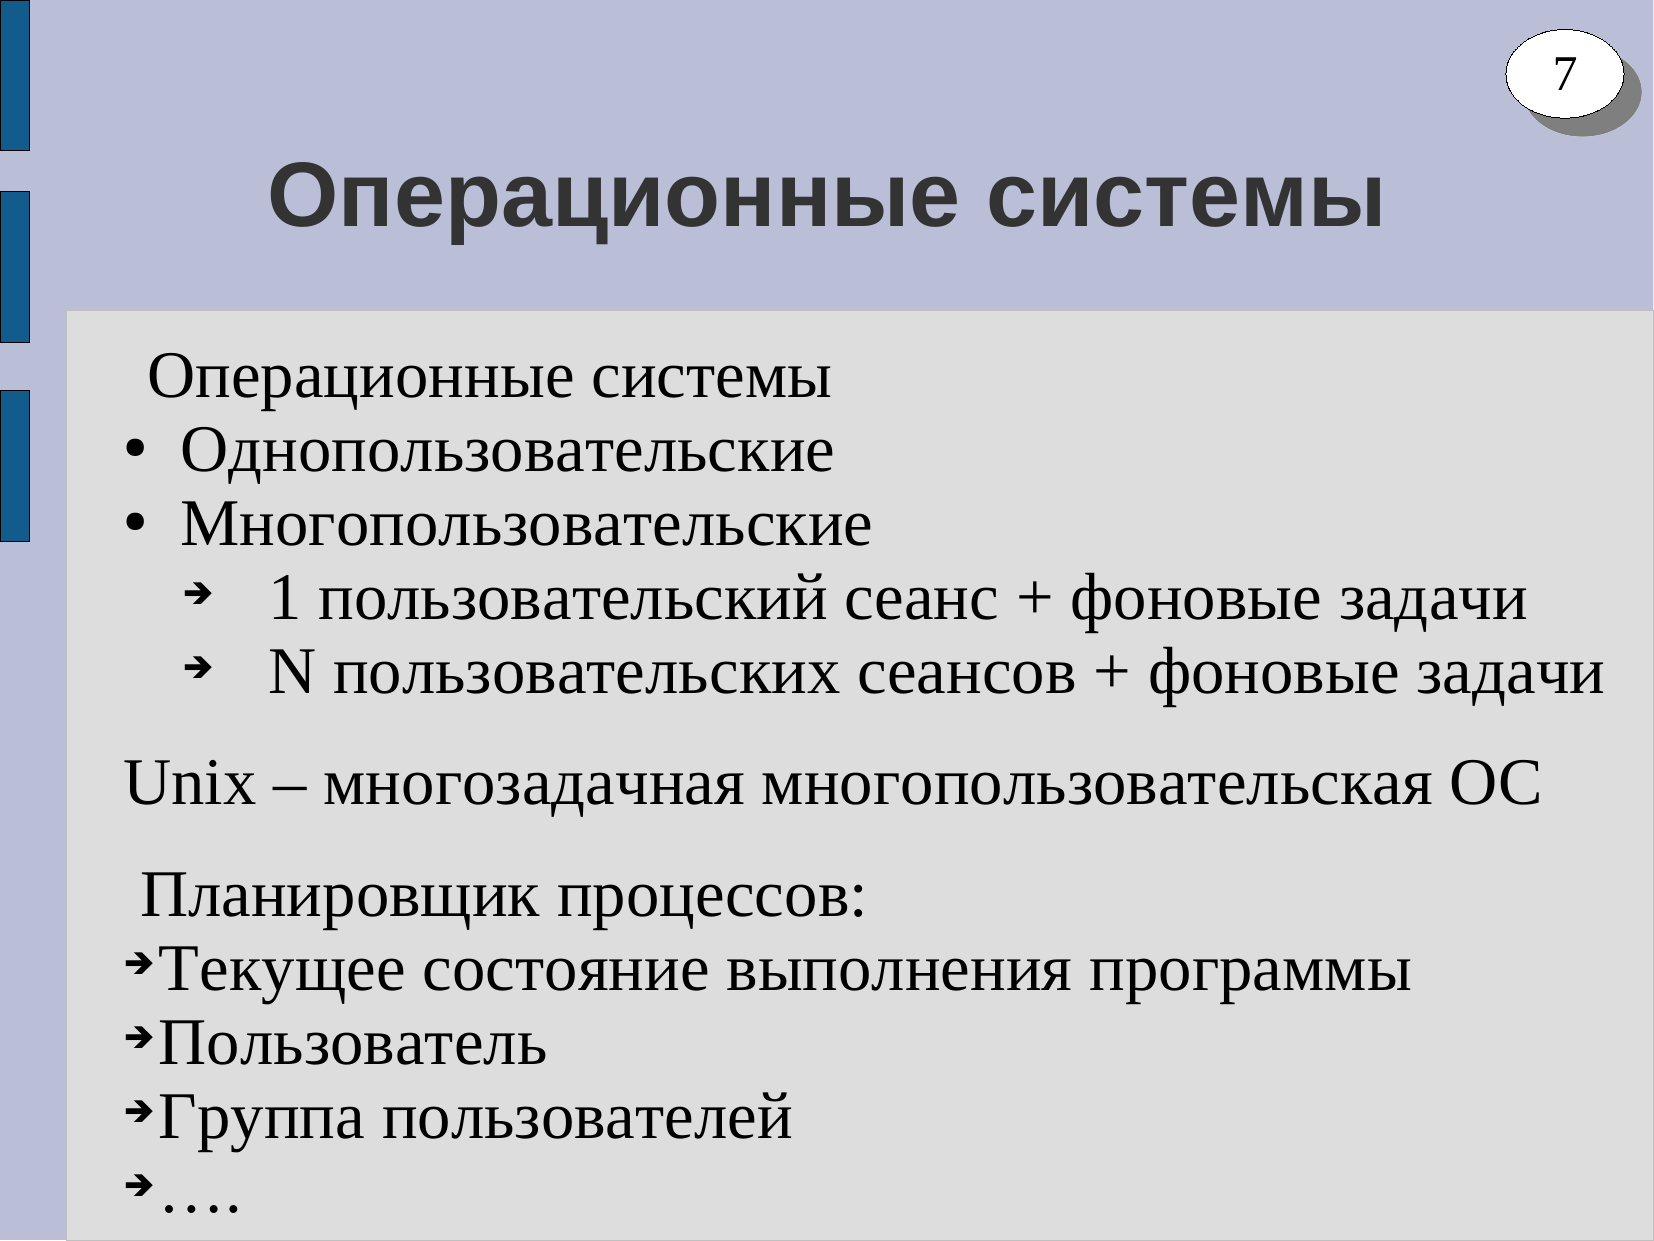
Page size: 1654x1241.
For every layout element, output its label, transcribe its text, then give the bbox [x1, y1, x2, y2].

subtitle Операционные системы Однопользовательские Многопользовательские 1 пользовательский сеанс + фоновые задачи N пользовательских сеансов + фоновые задачи Unix – многозадачная многопользовательская ОС Планировщик процессов: Текущее состояние выполнения программы Пользователь Группа пользователей …. [123, 324, 1625, 1241]
title Операционные системы [121, 91, 1534, 299]
text_box 7 [1505, 29, 1625, 119]
